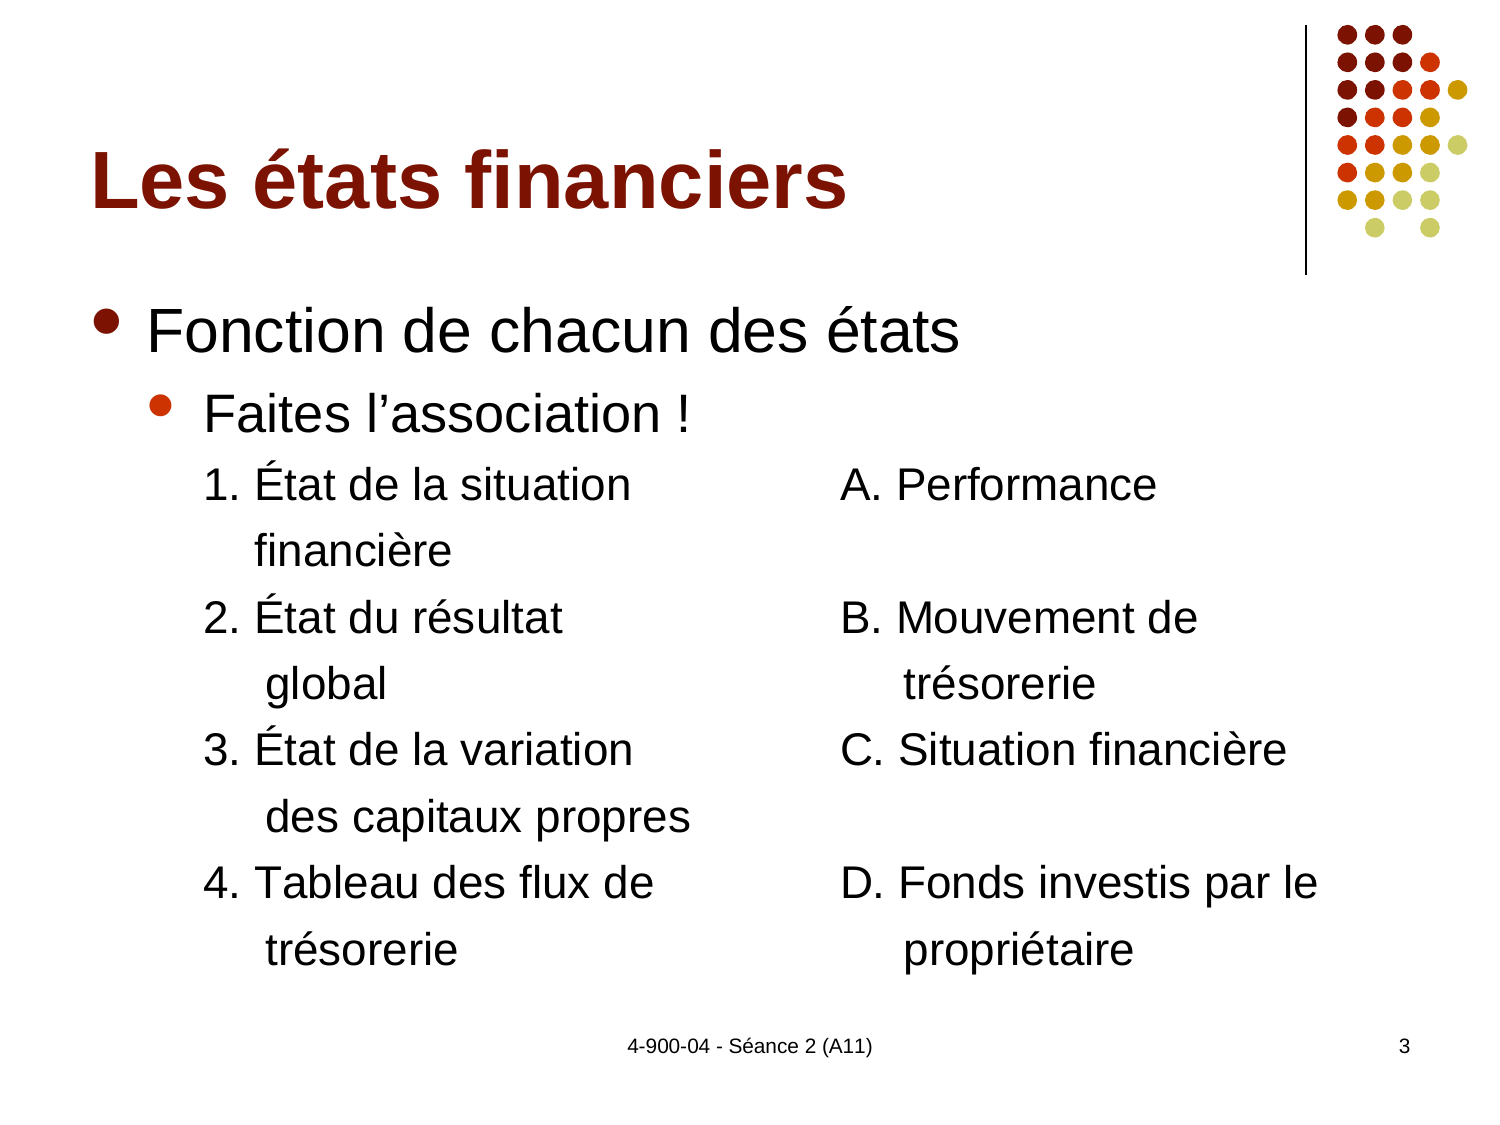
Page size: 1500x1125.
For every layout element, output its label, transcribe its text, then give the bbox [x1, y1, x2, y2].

list Fonction de chacun des états Faites l’association ! 1. État de la situation A. Performance financière 2. État du résultat B. Mouvement de global trésorerie 3. État de la variation C. Situation financière des capitaux propres 4. Tableau des flux de D. Fonds investis par le trésorerie propriétaire [75, 282, 1426, 1006]
text_box <numéro> [1074, 1025, 1426, 1101]
text_box 4-900-04 - Séance 2 (A11) [512, 1025, 988, 1101]
title Les états financiers [74, 20, 1313, 233]
